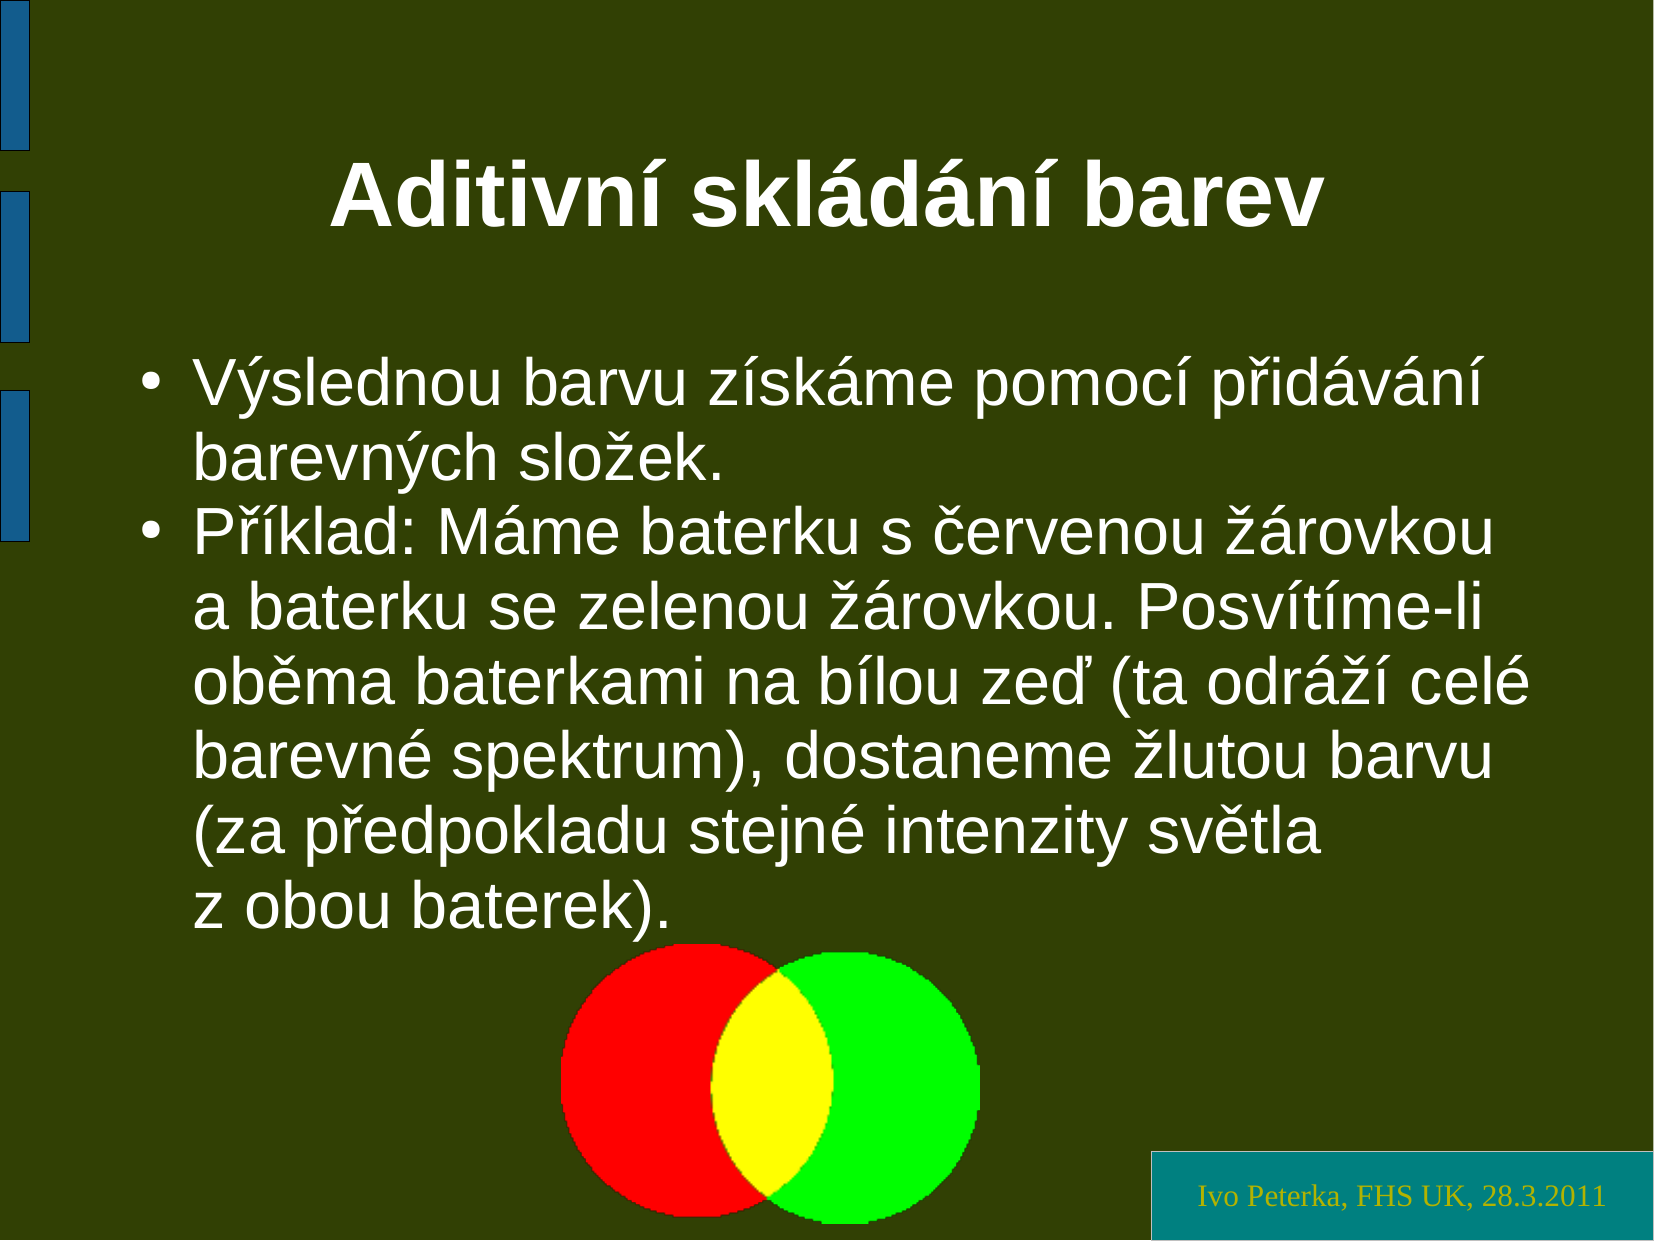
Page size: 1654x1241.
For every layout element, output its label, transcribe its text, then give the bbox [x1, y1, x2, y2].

list Výslednou barvu získáme pomocí přidávání barevných složek. Příklad: Máme baterku s červenou žárovkou a baterku se zelenou žárovkou. Posvítíme-li oběma baterkami na bílou zeď (ta odráží celé barevné spektrum), dostaneme žlutou barvu (za předpokladu stejné intenzity světla z obou baterek). [121, 344, 1534, 1112]
picture [561, 944, 980, 1224]
title Aditivní skládání barev [121, 98, 1534, 291]
